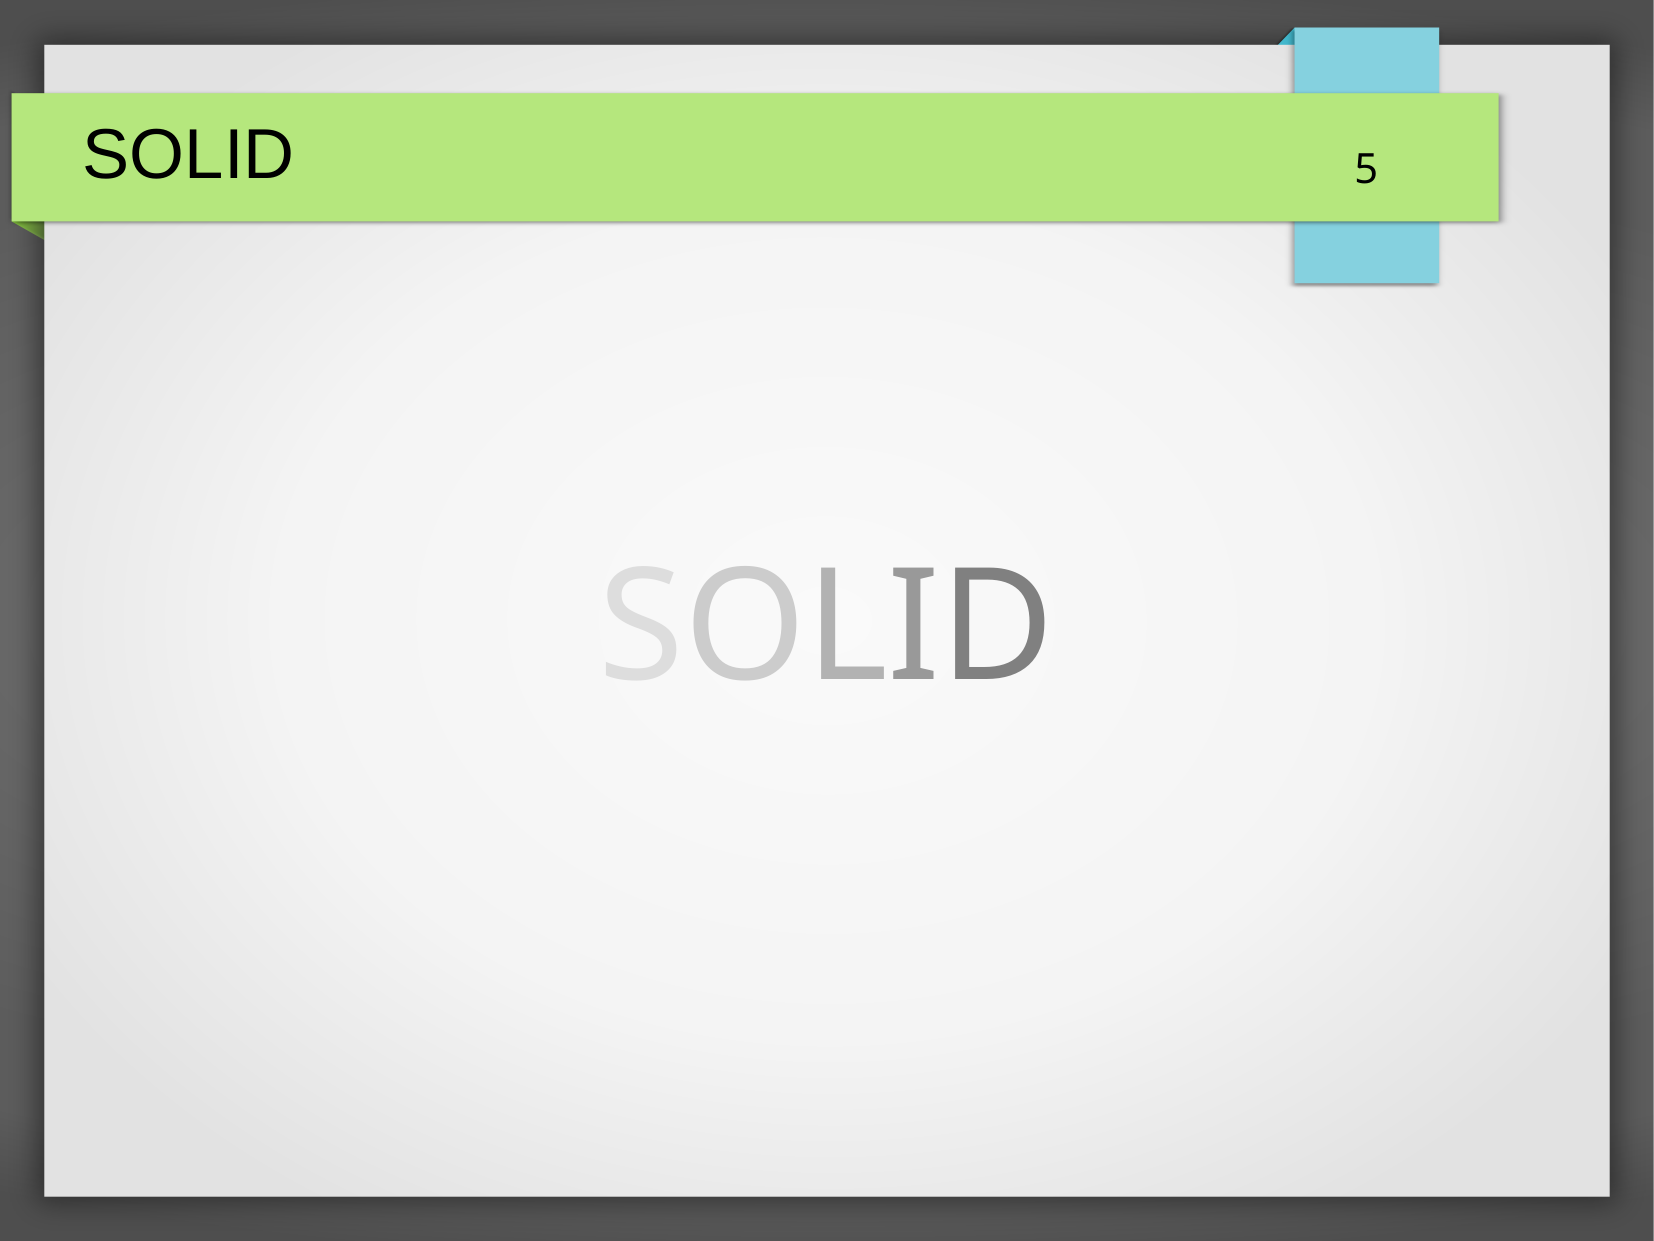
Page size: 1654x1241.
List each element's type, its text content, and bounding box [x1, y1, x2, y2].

title SOLID [82, 94, 1264, 213]
text_box <number> [1254, 131, 1479, 207]
picture [0, 0, 1654, 1241]
list SOLID [82, 512, 1571, 728]
